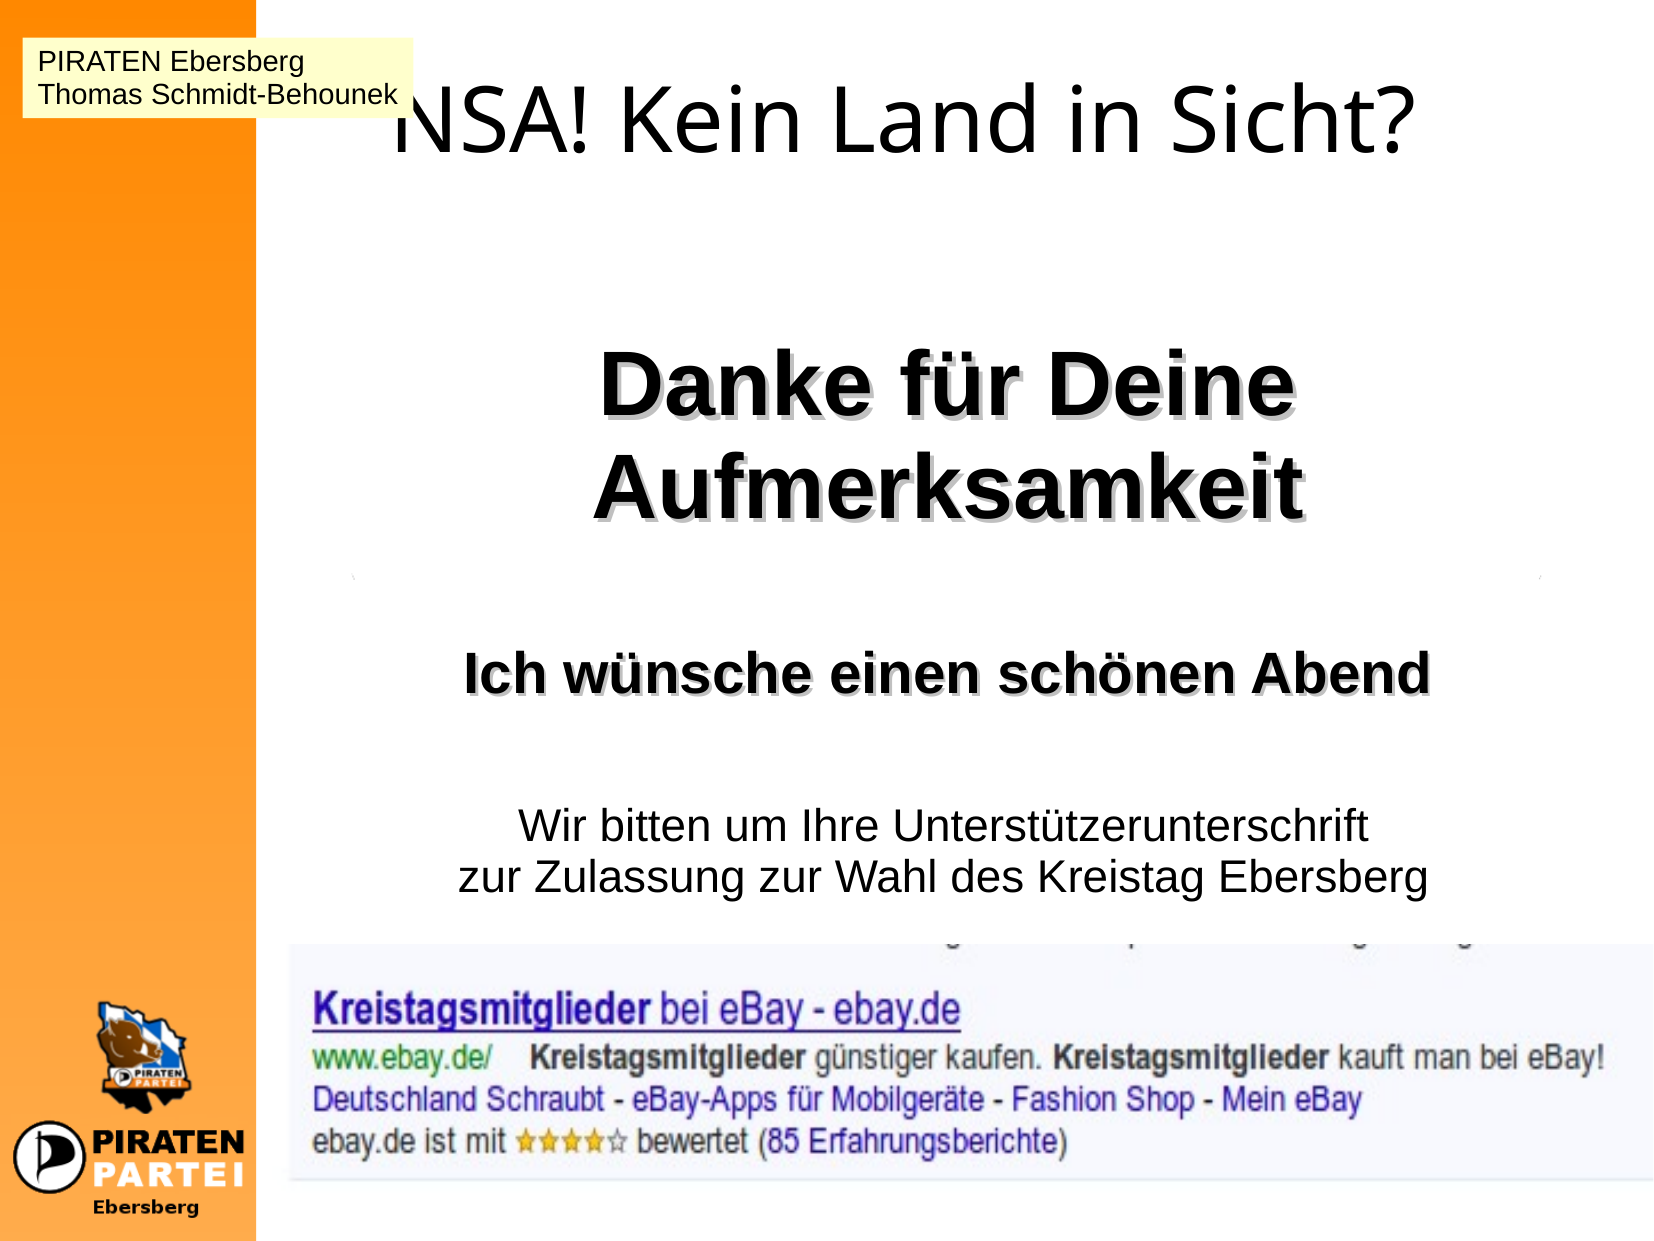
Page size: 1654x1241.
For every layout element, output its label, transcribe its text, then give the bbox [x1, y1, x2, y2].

title NSA! Kein Land in Sicht? [159, 13, 1648, 222]
text_box Wir bitten um Ihre Unterstützerunterschrift zur Zulassung zur Wahl des Kreistag Ebersberg [442, 792, 1445, 910]
text_box PIRATEN Ebersberg Thomas Schmidt-Behounek [22, 37, 414, 119]
subtitle Danke für Deine Aufmerksamkeit Ich wünsche einen schönen Abend [312, 127, 1583, 771]
picture [0, 0, 1654, 1241]
